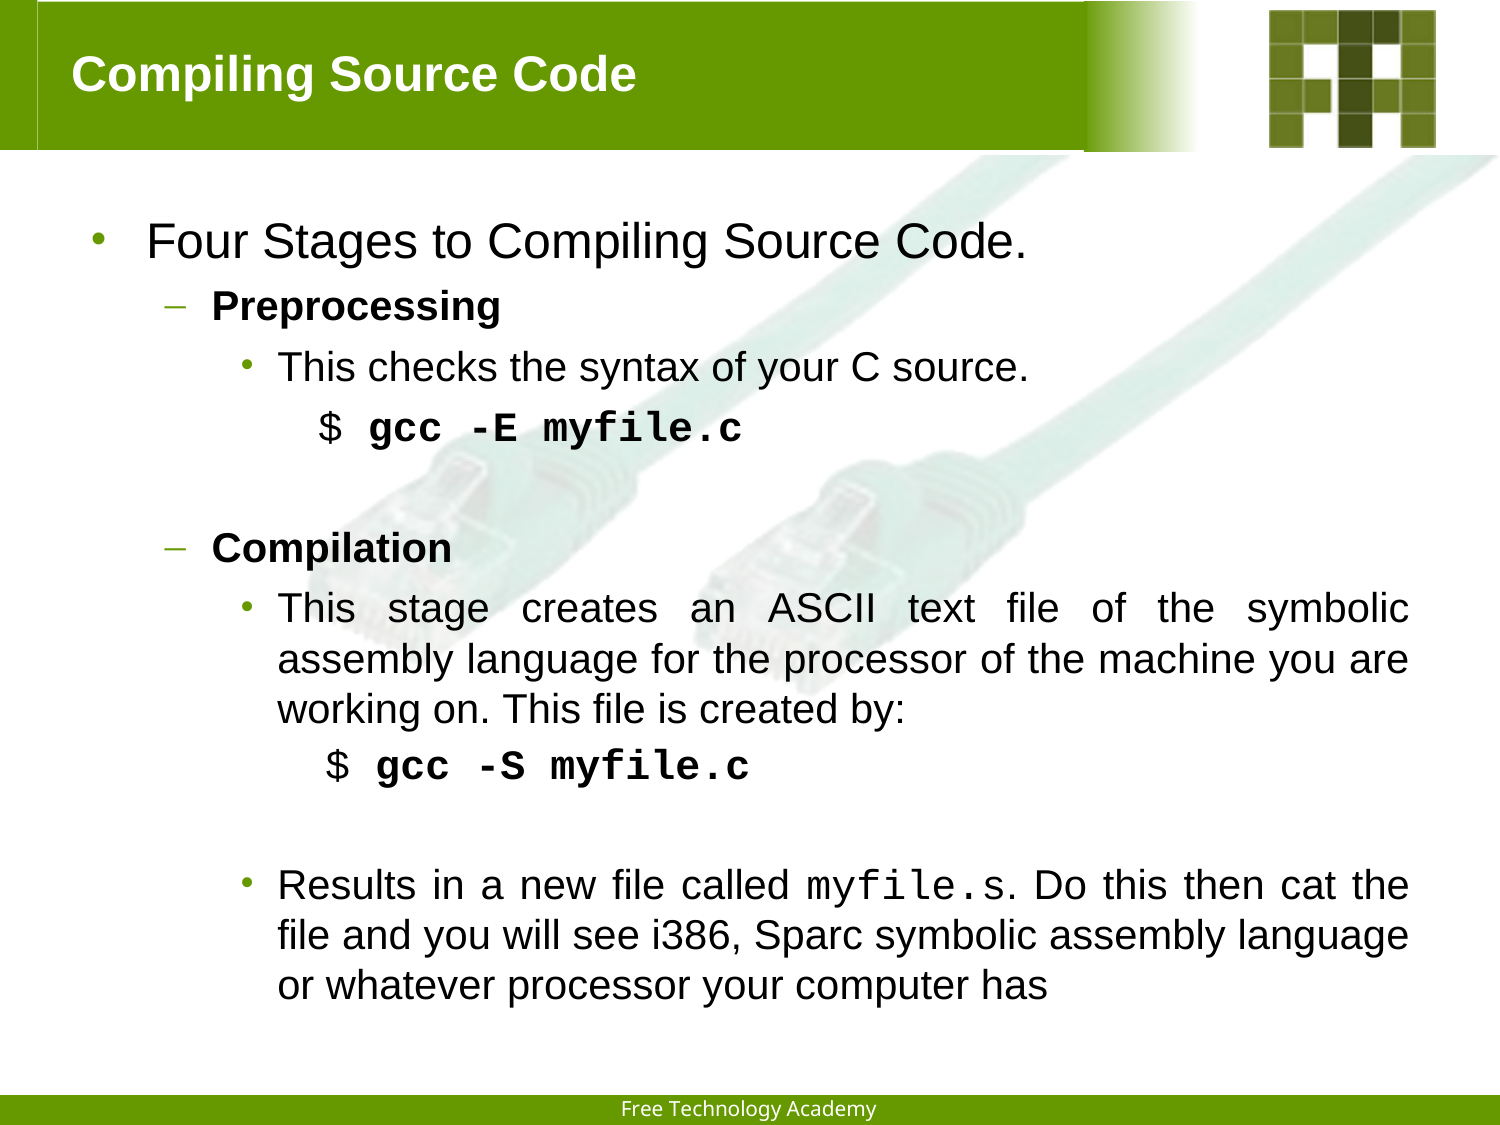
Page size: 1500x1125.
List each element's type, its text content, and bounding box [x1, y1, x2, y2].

title Compiling Source Code [56, 1, 1107, 152]
list Four Stages to Compiling Source Code. Preprocessing This checks the syntax of your C source. $ gcc -E myfile.c Compilation This stage creates an ASCII text file of the symbolic assembly language for the processor of the machine you are working on. This file is created by: $ gcc -S myfile.c Results in a new file called myfile.s. Do this then cat the file and you will see i386, Sparc symbolic assembly language or whatever processor your computer has [75, 200, 1426, 1052]
picture [1269, 10, 1436, 148]
